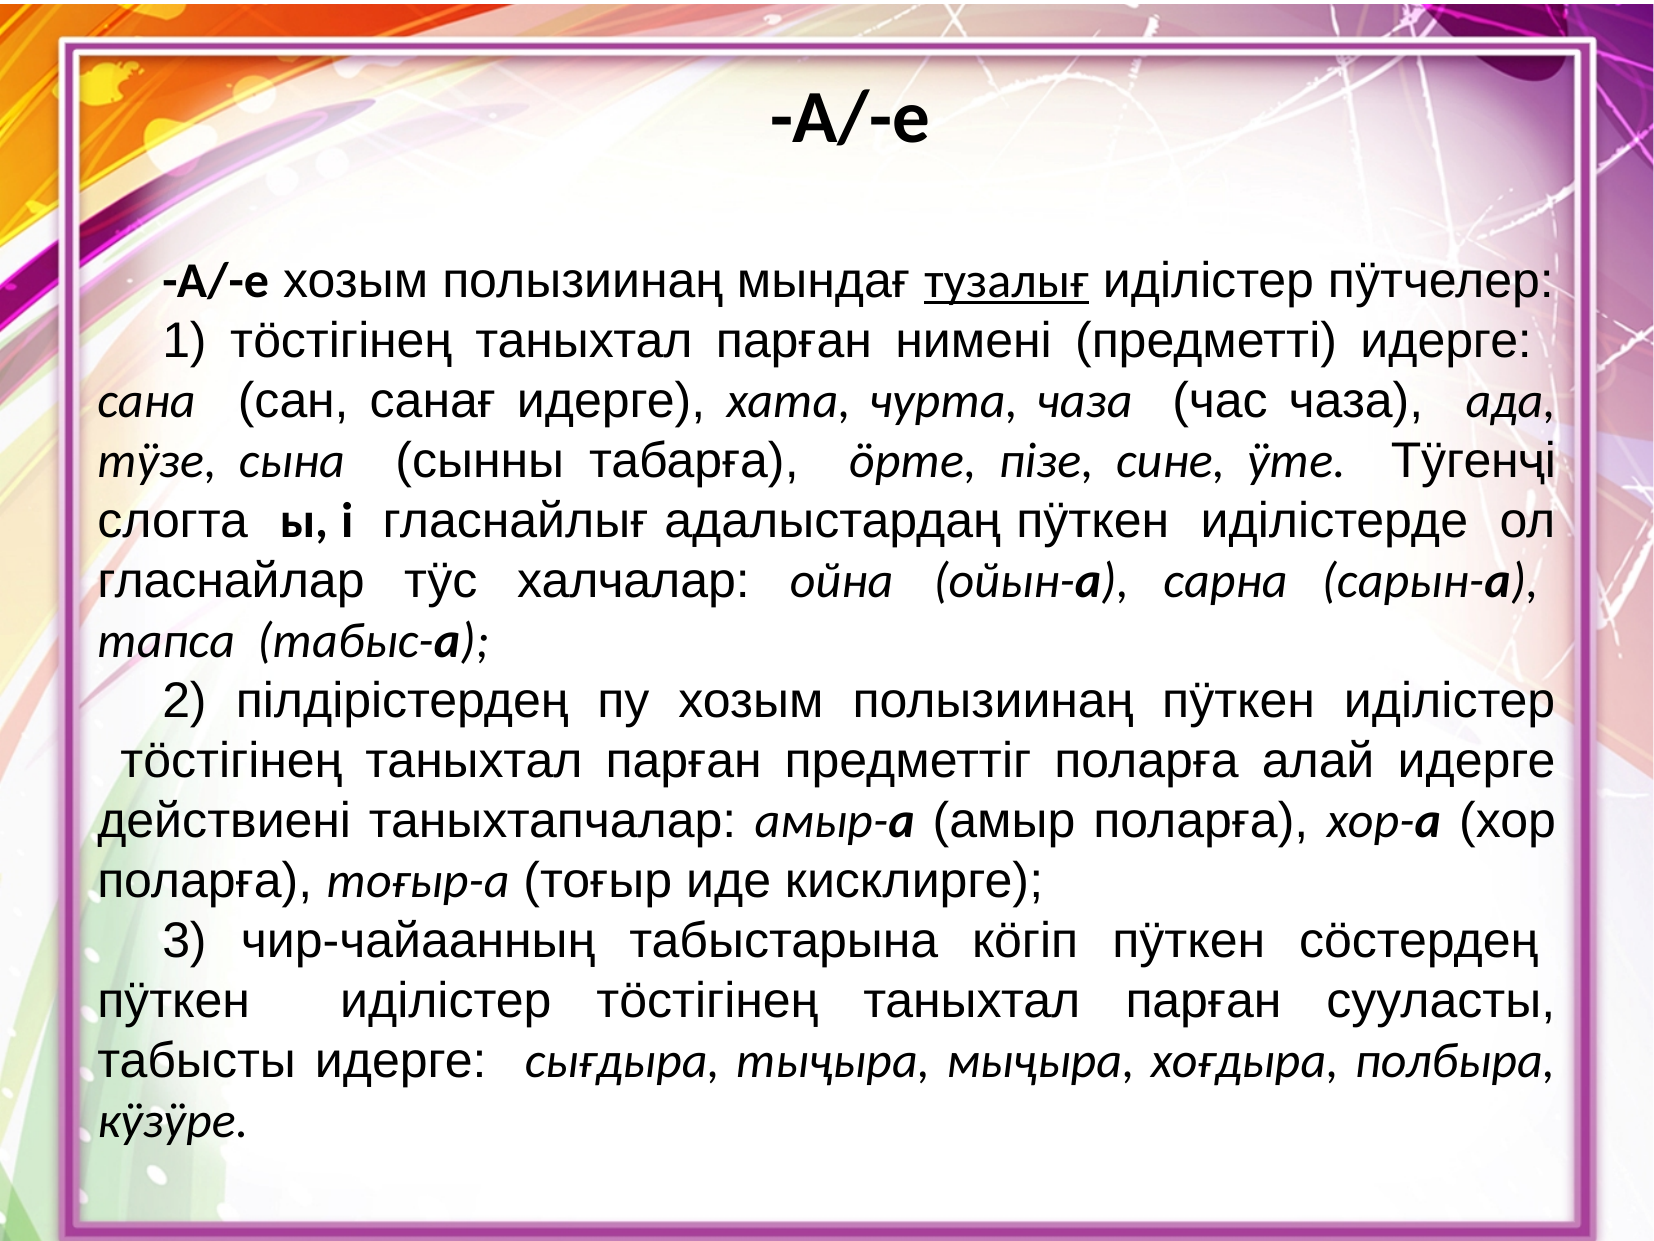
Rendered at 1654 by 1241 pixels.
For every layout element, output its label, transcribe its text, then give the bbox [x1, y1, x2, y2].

text_box -А/-е -А/-е хозым полызиинаң мындағ тузалығ идiлiстер пӱтчелер: 1) тӧстiгiнең таныхтал парған нименi (предметтi) идерге: сана (сан, санағ идерге), хата, чурта, чаза (час чаза), ада, тӱзе, сына (сынны табарға), ӧрте, пiзе, сине, ӱте. Тӱгенҷi слогта ы, i гласнайлығ адалыстардаң пӱткен идiлiстерде ол гласнайлар тӱс халчалар: ойна (ойын-а), сарна (сарын-а), тапса (табыс-а); 2) пілдірістердең пу хозым полызиинаң пӱткен идiлiстер тӧстiгiнең таныхтал парған предметтiг поларға алай идерге действиенi таныхтапчалар: амыр-а (амыр поларға), хор-а (хор поларға), тоғыр-а (тоғыр иде кисклирге); 3) чир-чайаанның табыстарына кӧгiп пӱткен сӧстердең пӱткен идiлiстер тӧстiгiнең таныхтал парған сууласты, табысты идерге: сығдыра, тыҷыра, мыҷыра, хоғдыра, полбыра, кӱзӱре. [82, 60, 1571, 996]
picture [0, 4, 1654, 1241]
